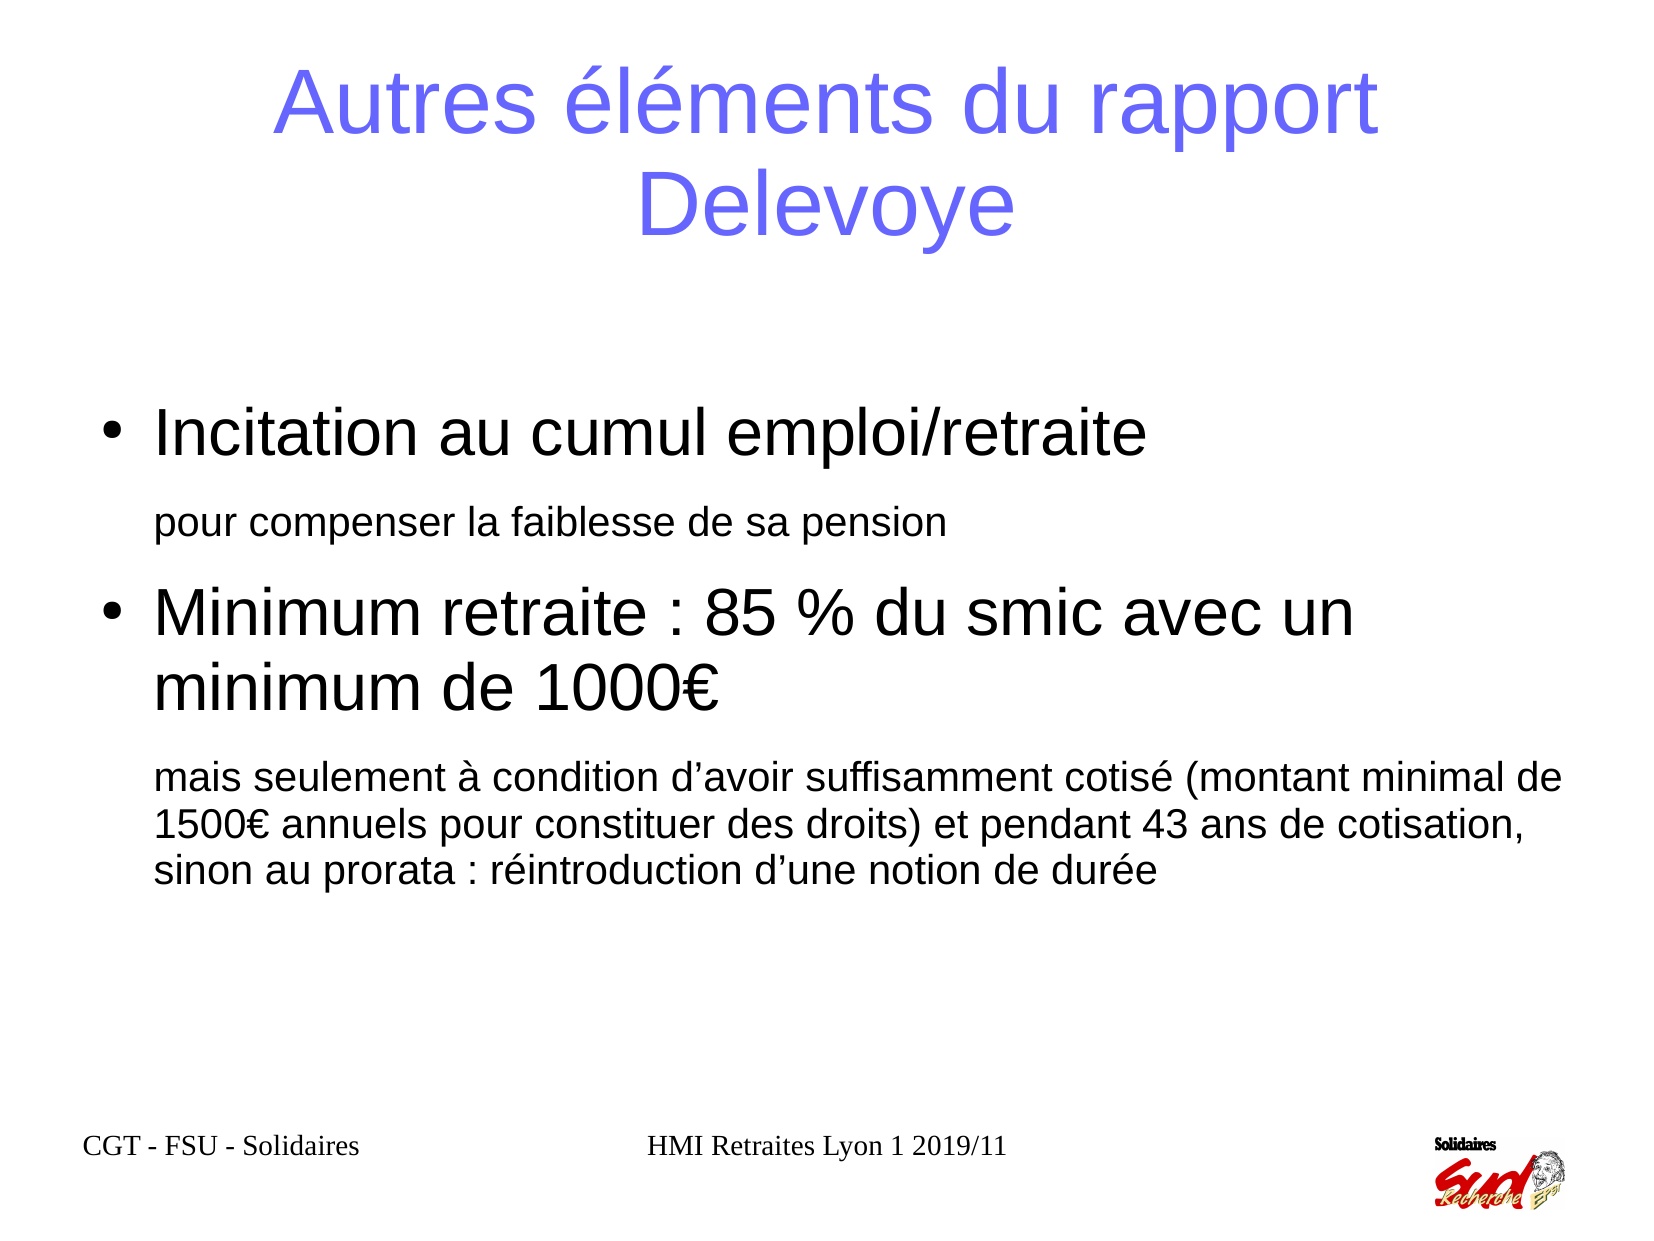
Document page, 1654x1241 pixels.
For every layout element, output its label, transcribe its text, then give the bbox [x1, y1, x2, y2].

list Incitation au cumul emploi/retraite pour compenser la faiblesse de sa pension Minimum retraite : 85 % du smic avec un minimum de 1000€ mais seulement à condition d’avoir suffisamment cotisé (montant minimal de 1500€ annuels pour constituer des droits) et pendant 43 ans de cotisation, sinon au prorata : réintroduction d’une notion de durée [82, 290, 1571, 1010]
title Autres éléments du rapport Delevoye [82, 49, 1571, 257]
picture [1435, 1137, 1565, 1210]
